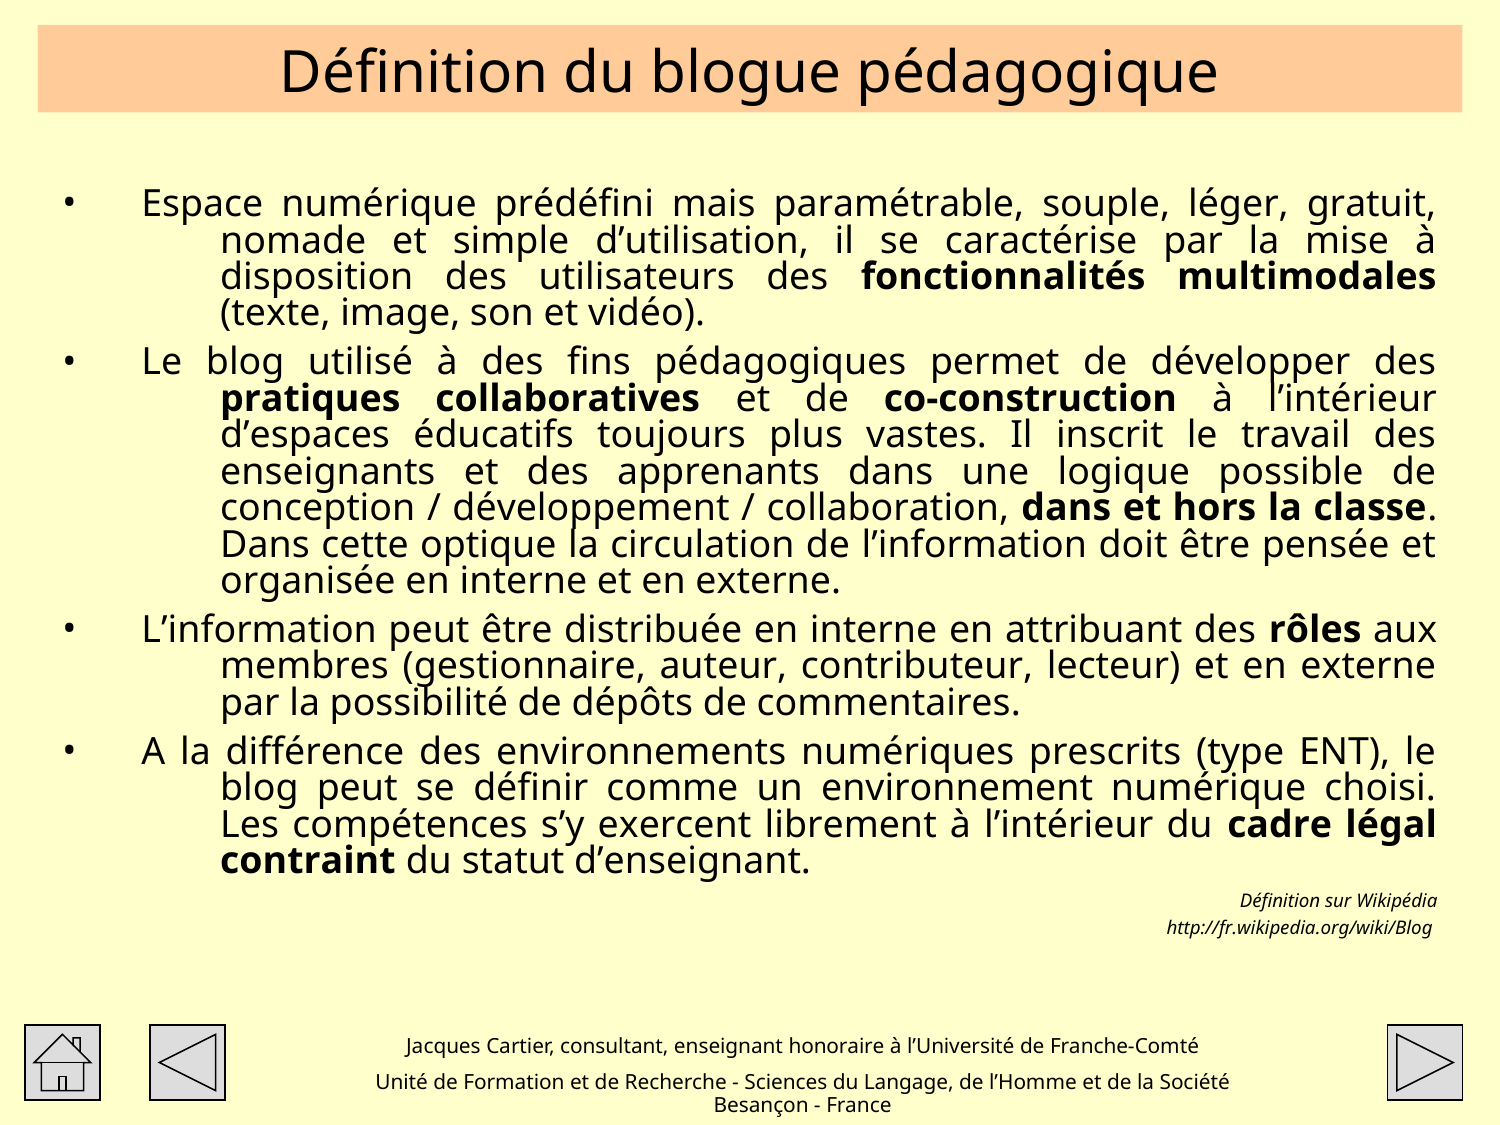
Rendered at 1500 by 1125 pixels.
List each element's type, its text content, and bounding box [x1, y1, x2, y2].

title Définition du blogue pédagogique [37, 24, 1463, 113]
list Espace numérique prédéfini mais paramétrable, souple, léger, gratuit, nomade et simple d’utilisation, il se caractérise par la mise à disposition des utilisateurs des fonctionnalités multimodales (texte, image, son et vidéo). Le blog utilisé à des fins pédagogiques permet de développer des pratiques collaboratives et de co-construction à l’intérieur d’espaces éducatifs toujours plus vastes. Il inscrit le travail des enseignants et des apprenants dans une logique possible de conception / développement / collaboration, dans et hors la classe. Dans cette optique la circulation de l’information doit être pensée et organisée en interne et en externe. L’information peut être distribuée en interne en attribuant des rôles aux membres (gestionnaire, auteur, contributeur, lecteur) et en externe par la possibilité de dépôts de commentaires. A la différence des environnements numériques prescrits (type ENT), le blog peut se définir comme un environnement numérique choisi. Les compétences s’y exercent librement à l’intérieur du cadre légal contraint du statut d’enseignant. Définition sur Wikipédia http://fr.wikipedia.org/wiki/Blog [62, 187, 1438, 975]
